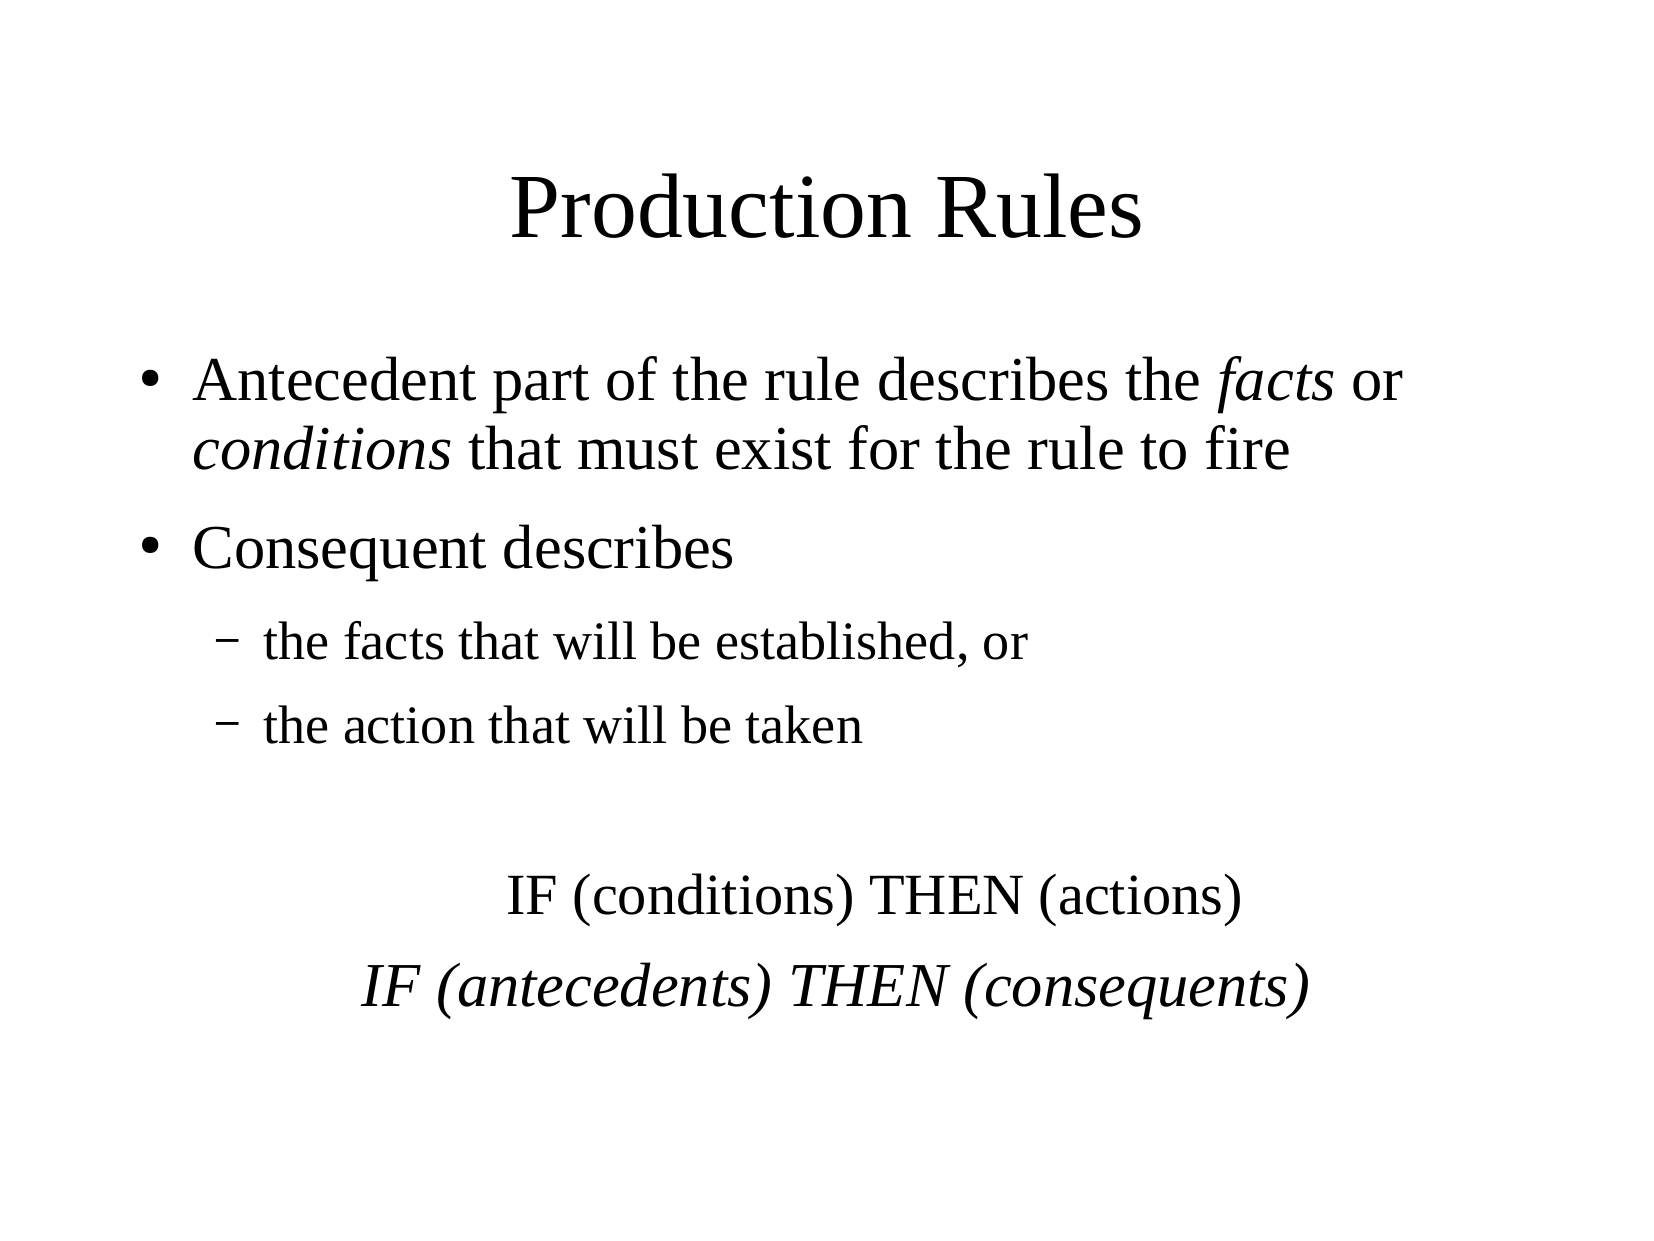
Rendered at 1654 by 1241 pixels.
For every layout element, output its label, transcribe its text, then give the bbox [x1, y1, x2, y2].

title Production Rules [121, 102, 1534, 311]
list Antecedent part of the rule describes the facts or conditions that must exist for the rule to fire Consequent describes the facts that will be established, or the action that will be taken IF (conditions) THEN (actions) IF (antecedents) THEN (consequents) [121, 344, 1534, 1127]
